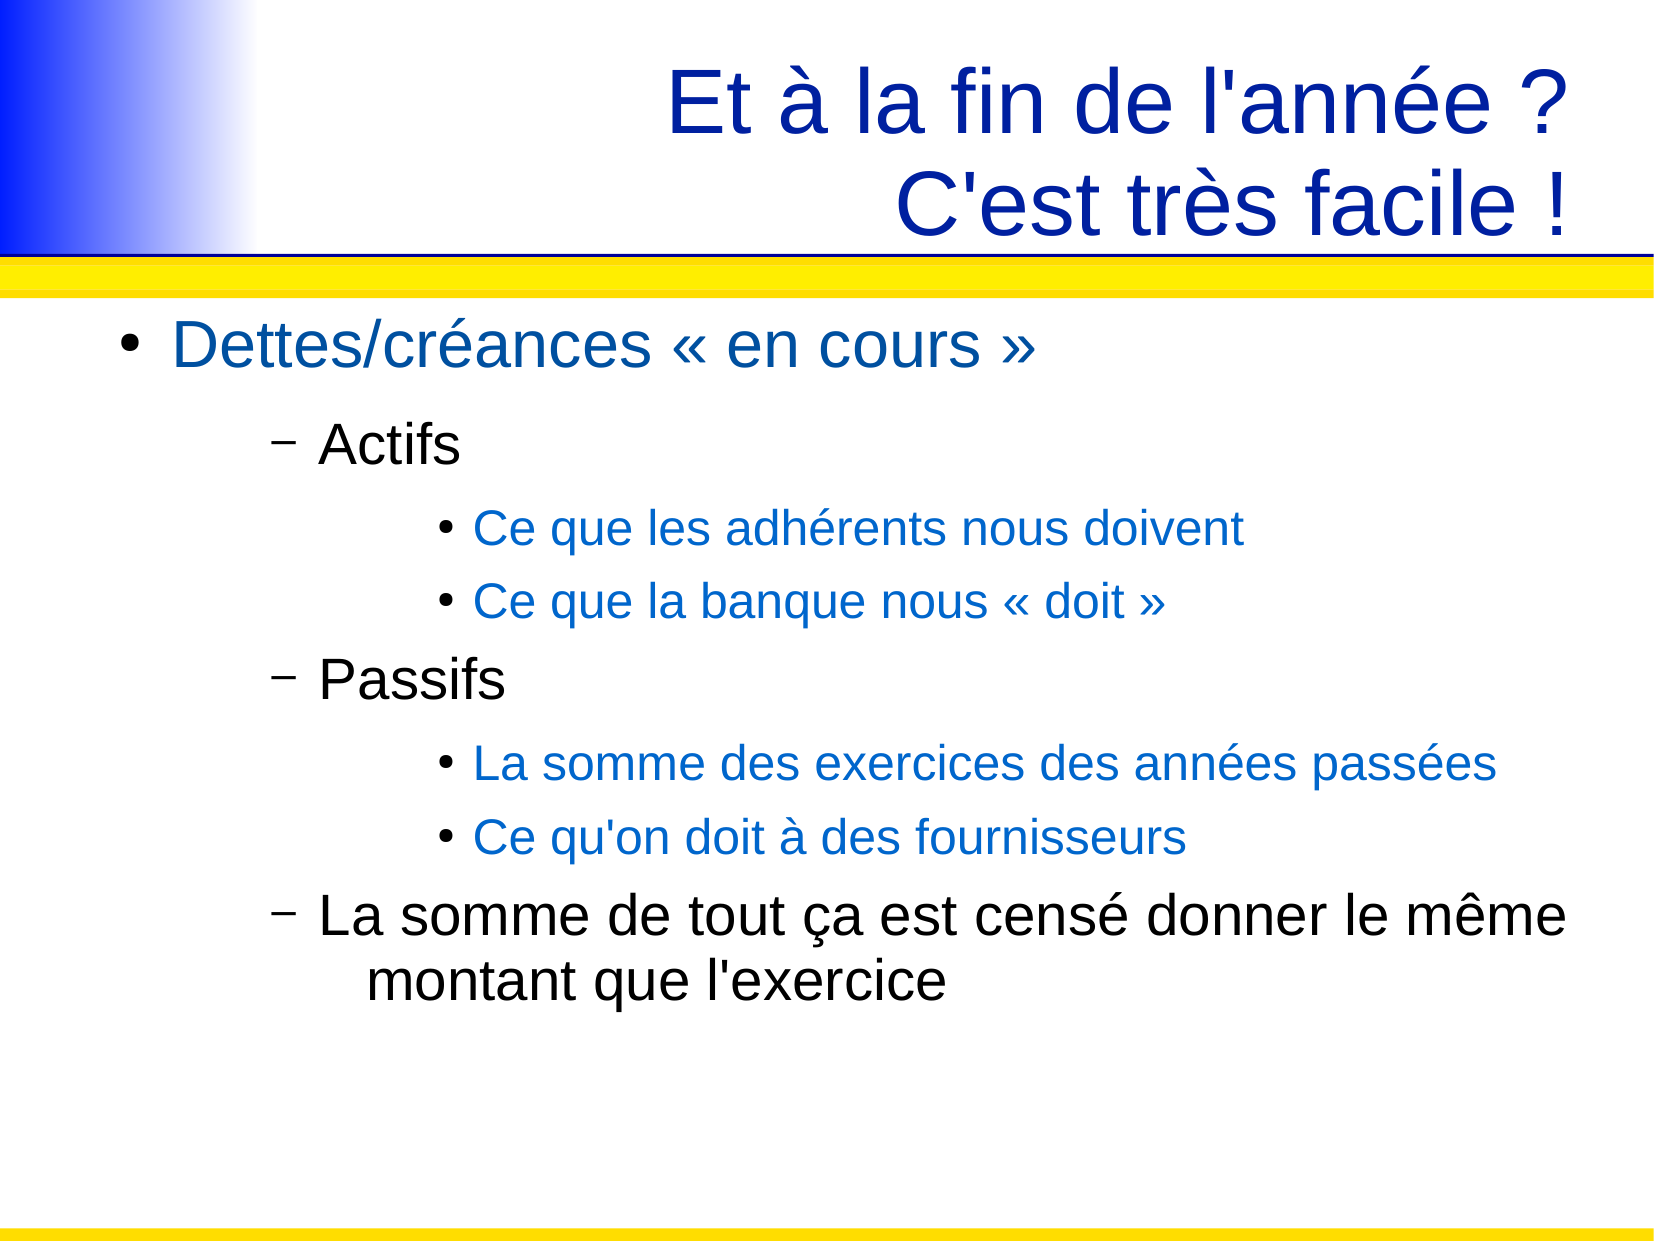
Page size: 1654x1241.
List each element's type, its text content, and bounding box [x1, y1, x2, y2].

title Et à la fin de l'année ? C'est très facile ! [372, 49, 1571, 257]
list Dettes/créances « en cours » Actifs Ce que les adhérents nous doivent Ce que la banque nous « doit » Passifs La somme des exercices des années passées Ce qu'on doit à des fournisseurs La somme de tout ça est censé donner le même montant que l'exercice [82, 307, 1571, 1126]
